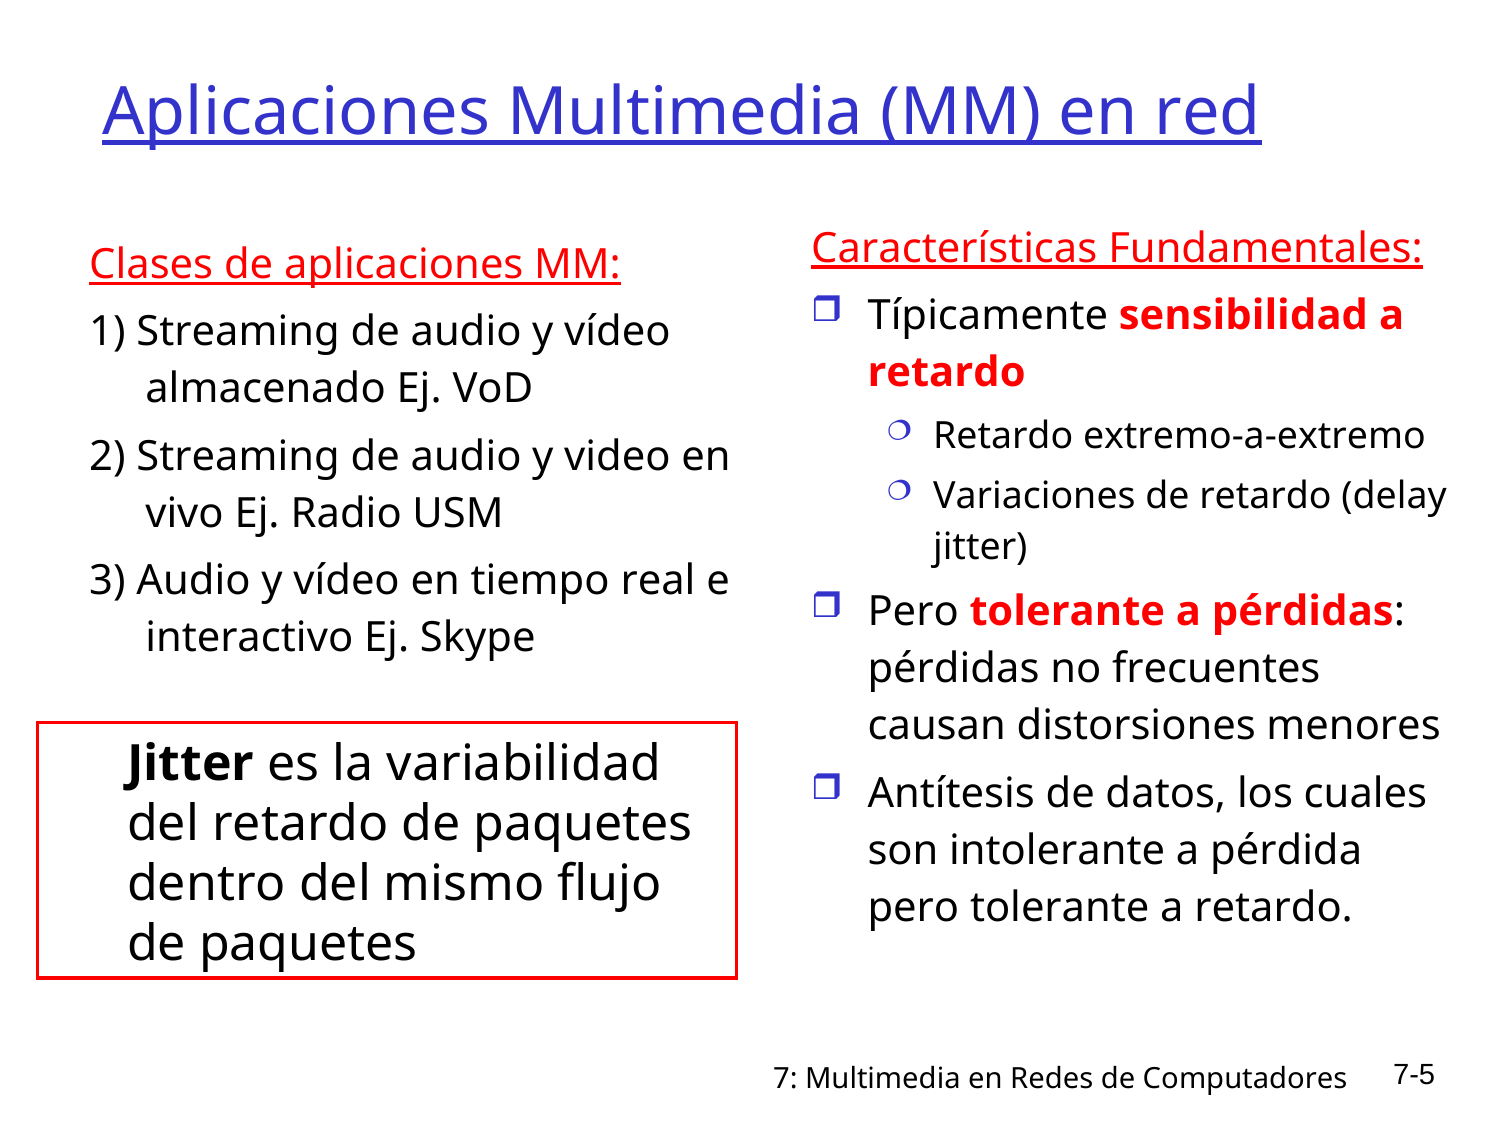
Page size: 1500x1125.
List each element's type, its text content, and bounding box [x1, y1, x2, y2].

list Clases de aplicaciones MM: 1) Streaming de audio y vídeo almacenado Ej. VoD 2) Streaming de audio y video en vivo Ej. Radio USM 3) Audio y vídeo en tiempo real e interactivo Ej. Skype [74, 226, 790, 1032]
title Aplicaciones Multimedia (MM) en red [87, 37, 1363, 181]
list Características Fundamentales: Típicamente sensibilidad a retardo Retardo extremo-a-extremo Variaciones de retardo (delay jitter) Pero tolerante a pérdidas: pérdidas no frecuentes causan distorsiones menores Antítesis de datos, los cuales son intolerante a pérdida pero tolerante a retardo. [796, 209, 1470, 1090]
text_box Jitter es la variabilidad del retardo de paquetes dentro del mismo flujo de paquetes [37, 722, 737, 978]
